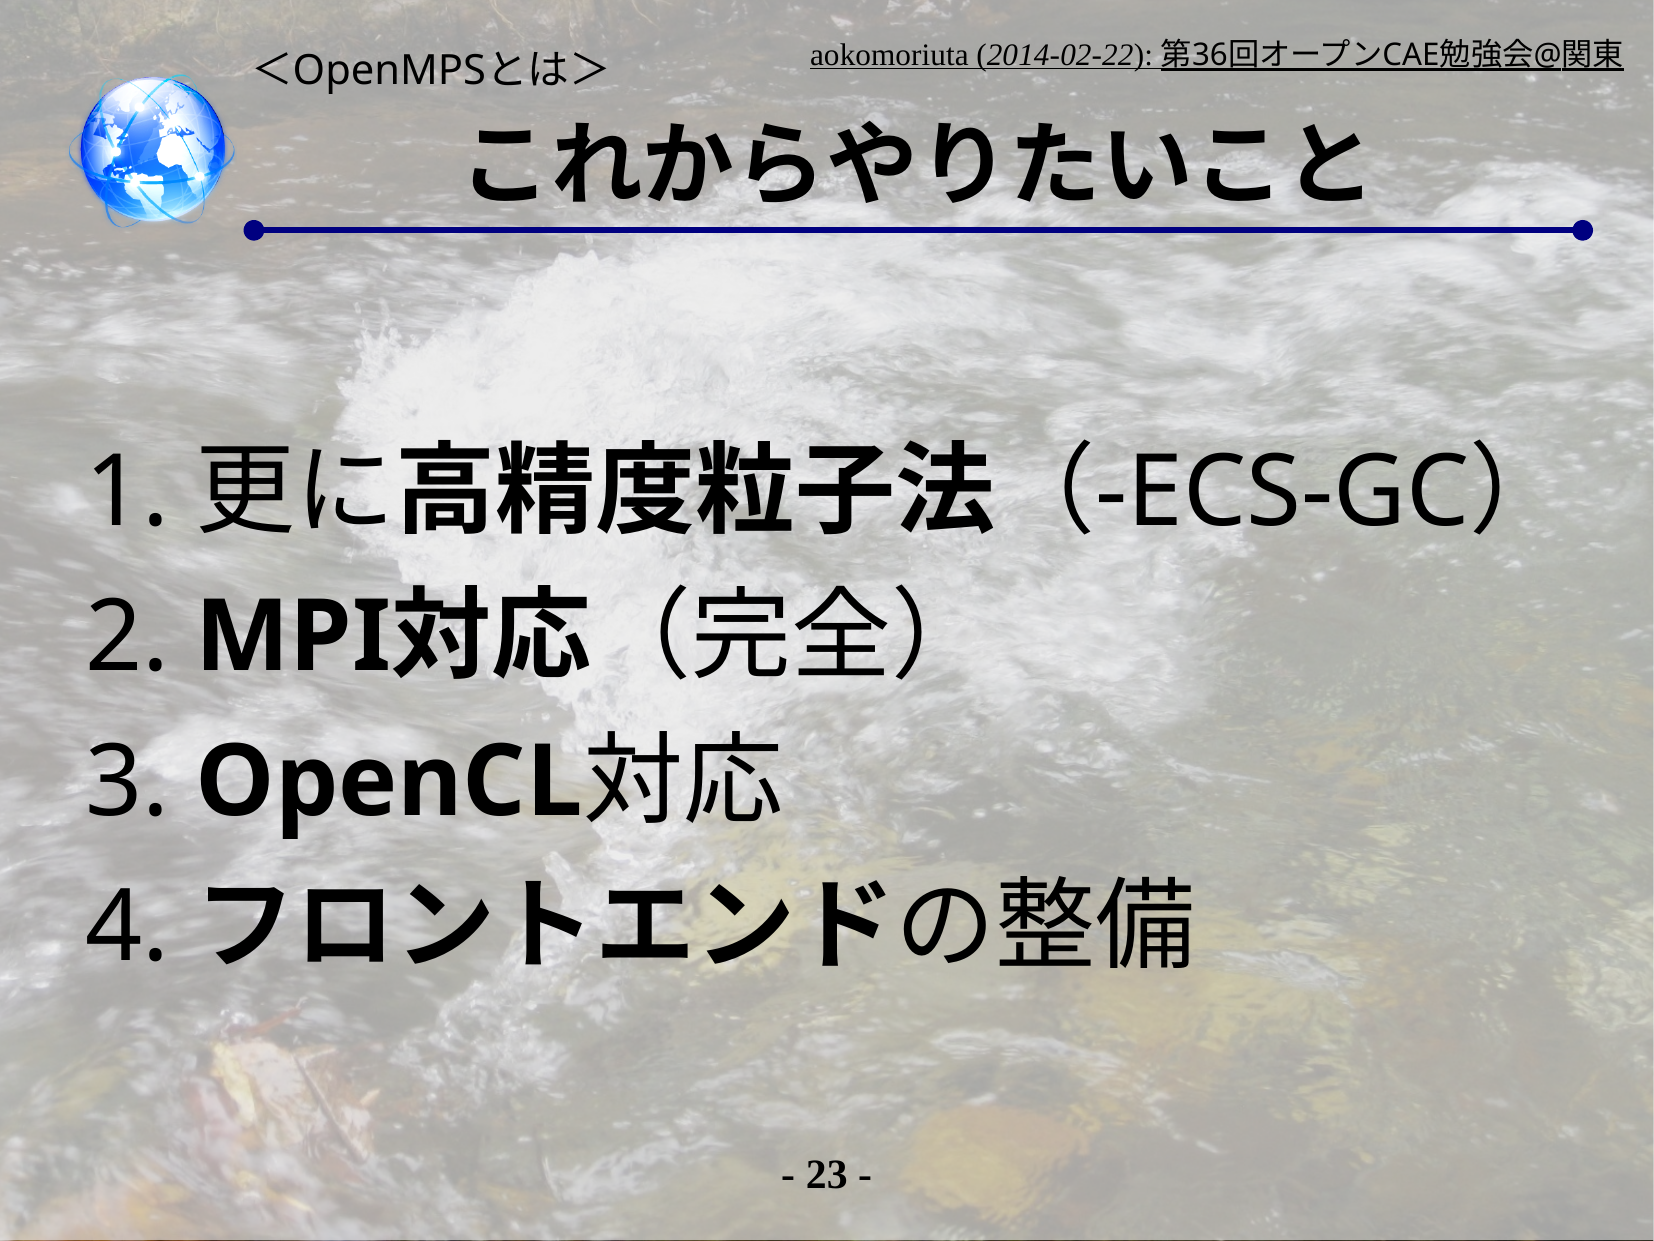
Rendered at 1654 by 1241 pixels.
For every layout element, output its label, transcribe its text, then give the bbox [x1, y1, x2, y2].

text_box 1. 更に高精度粒子法（-ECS-GC） 2. MPI対応（完全） 3. OpenCL対応 4. フロントエンドの整備 [70, 401, 1654, 1017]
text_box ＜OpenMPSとは＞ [236, 28, 1004, 119]
picture [65, 64, 237, 236]
title これからやりたいこと [265, 88, 1571, 227]
